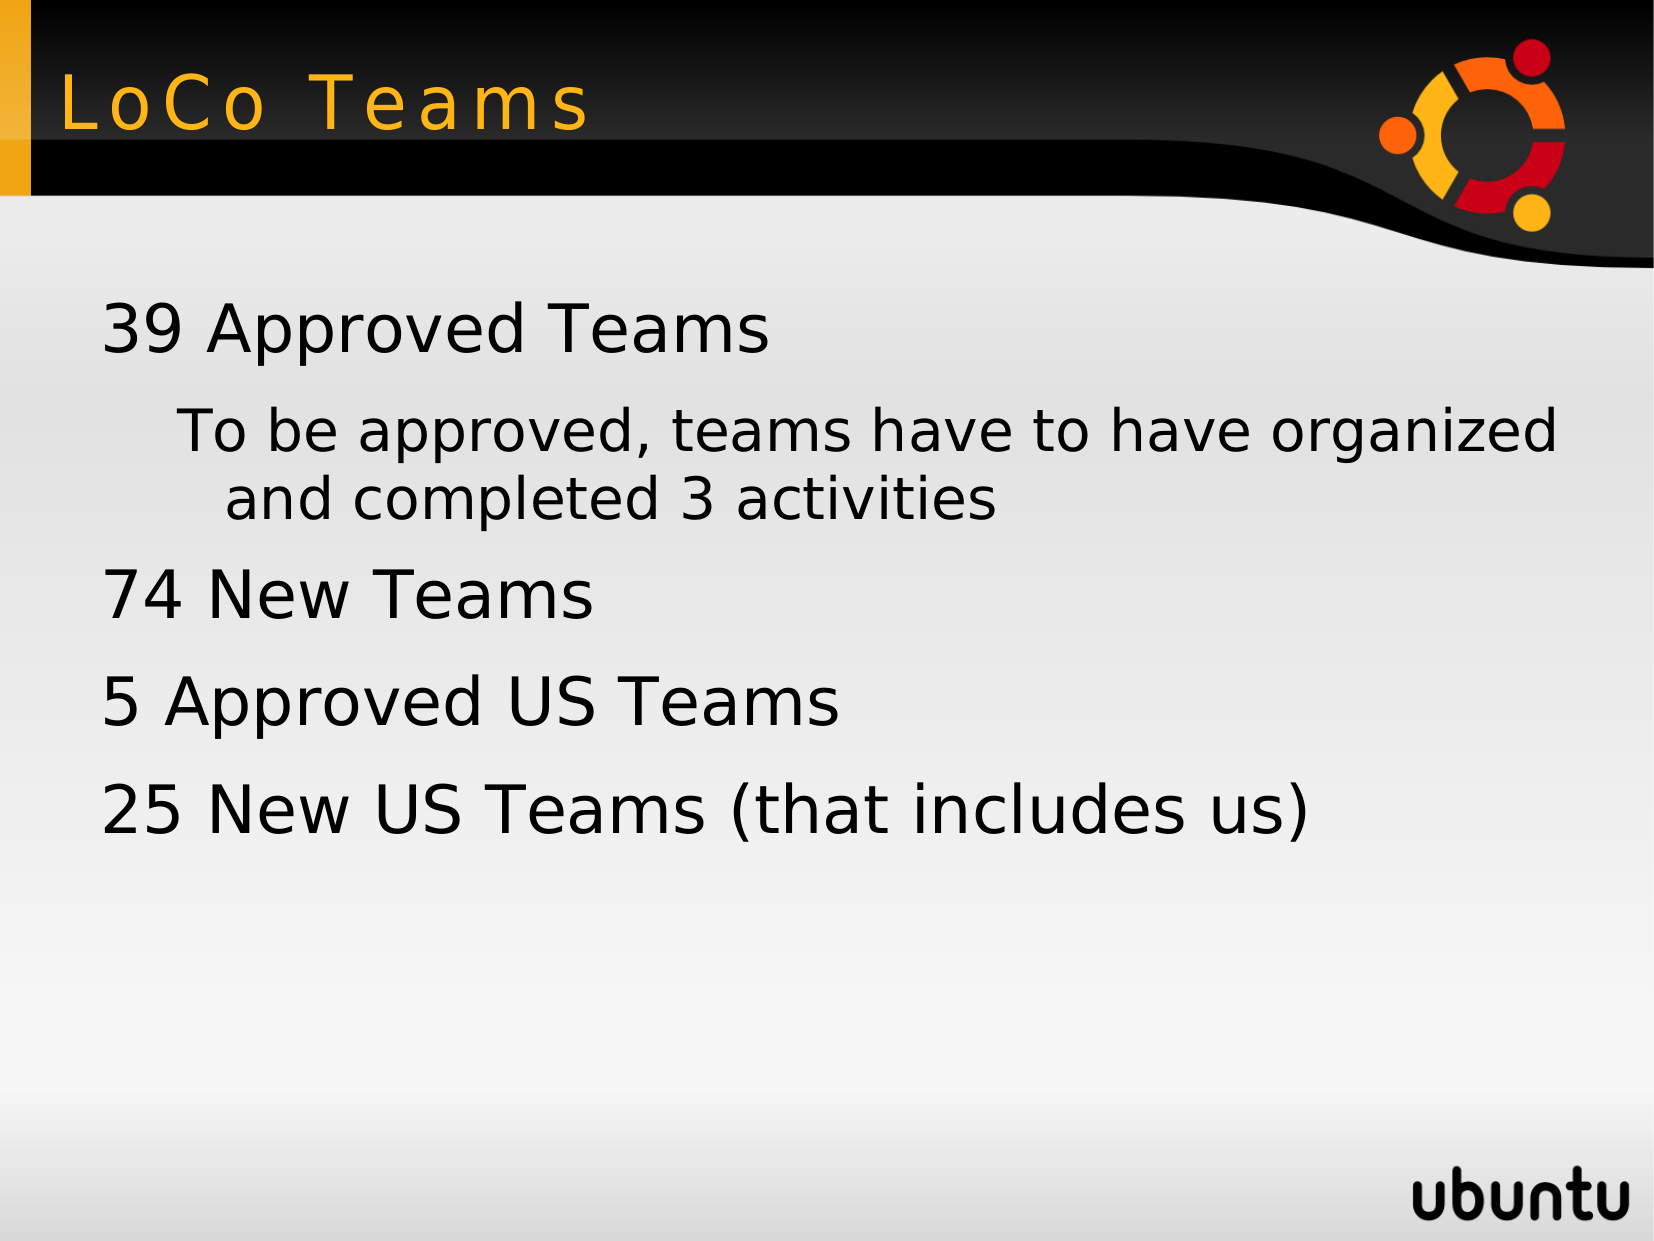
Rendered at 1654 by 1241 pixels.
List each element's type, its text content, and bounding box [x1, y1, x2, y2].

picture [0, 0, 1654, 1241]
title LoCo Teams [59, 36, 1270, 171]
list 39 Approved Teams To be approved, teams have to have organized and completed 3 activities 74 New Teams 5 Approved US Teams 25 New US Teams (that includes us) [82, 290, 1571, 1094]
